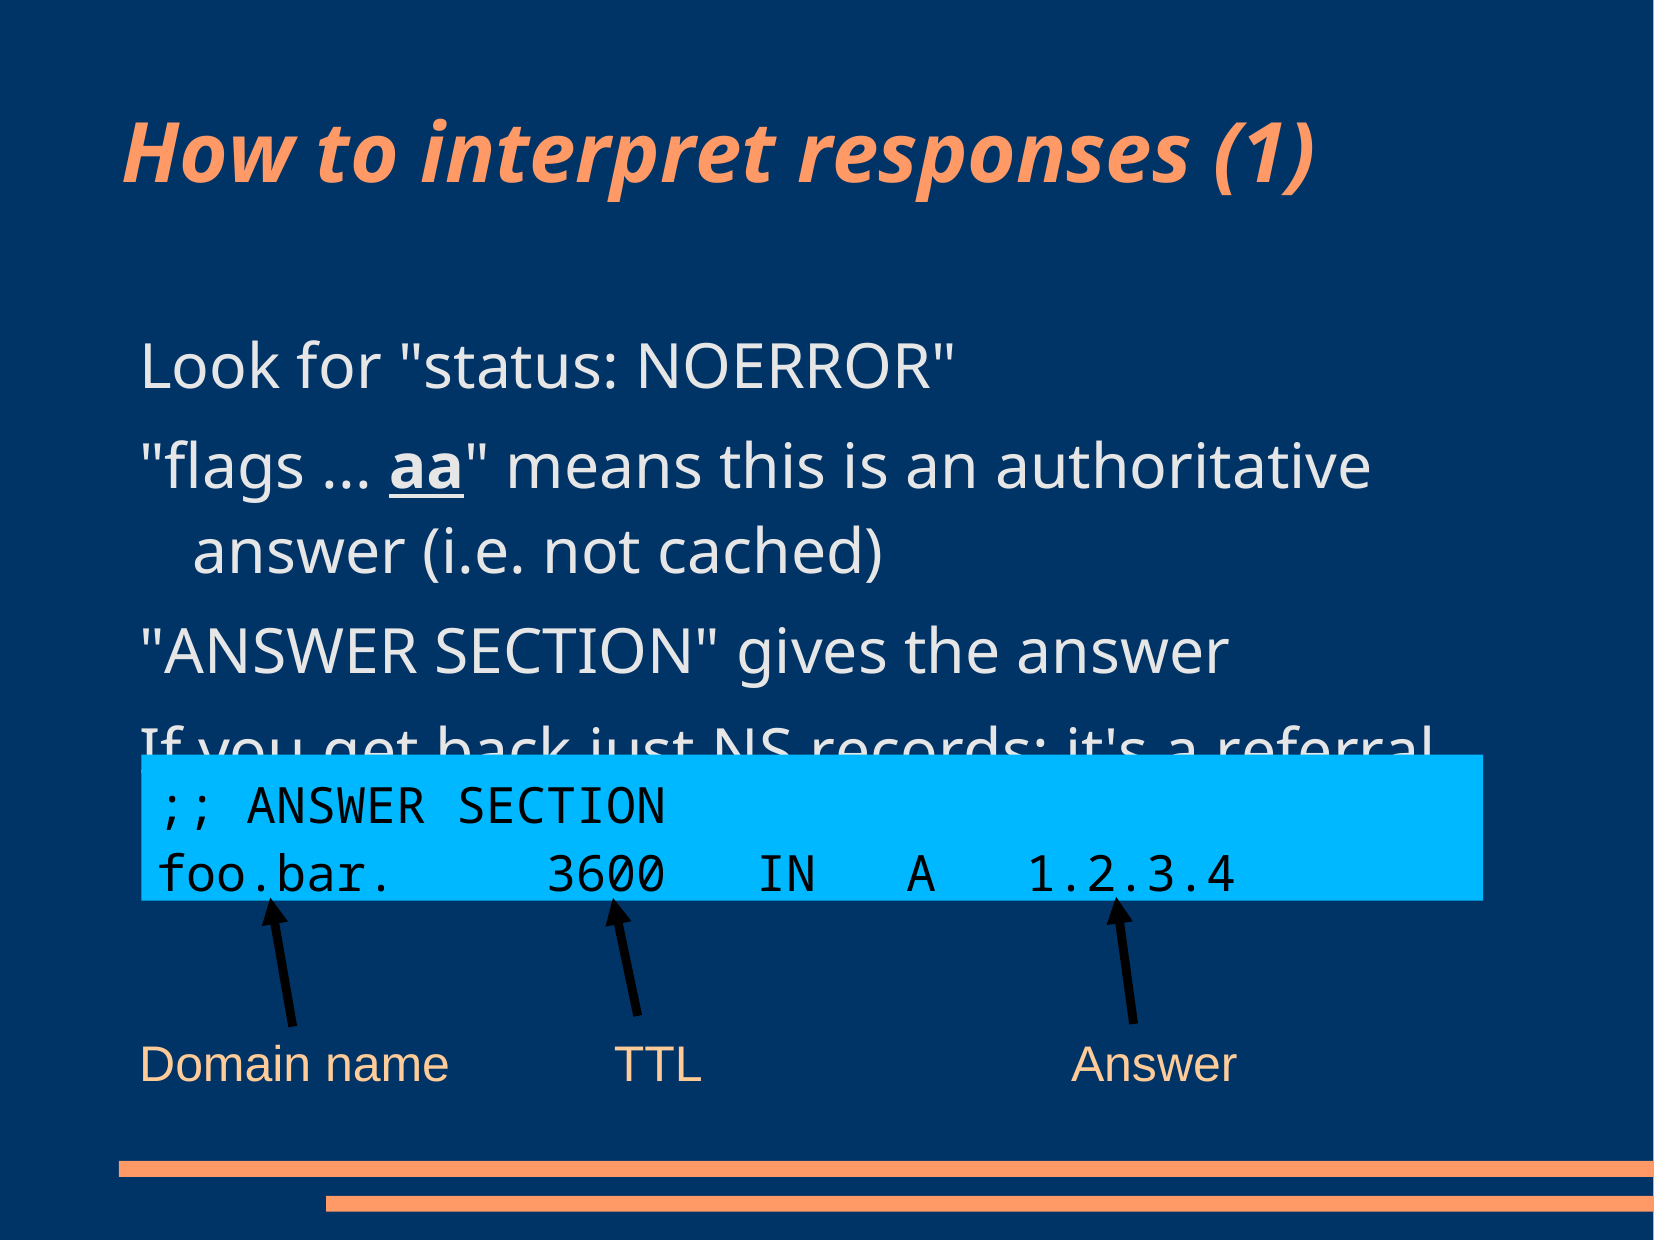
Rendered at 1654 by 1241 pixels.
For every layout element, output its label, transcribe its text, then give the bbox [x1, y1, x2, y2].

text_box Domain name [139, 1036, 451, 1112]
text_box TTL [613, 1036, 703, 1112]
title How to interpret responses (1) [121, 46, 1534, 254]
text_box ;; ANSWER SECTION foo.bar. 3600 IN A 1.2.3.4 [141, 754, 1484, 901]
list Look for "status: NOERROR" "flags ... aa" means this is an authoritative answer (i.e. not cached) "ANSWER SECTION" gives the answer If you get back just NS records: it's a referral [121, 322, 1561, 1133]
text_box Answer [1070, 1036, 1238, 1112]
